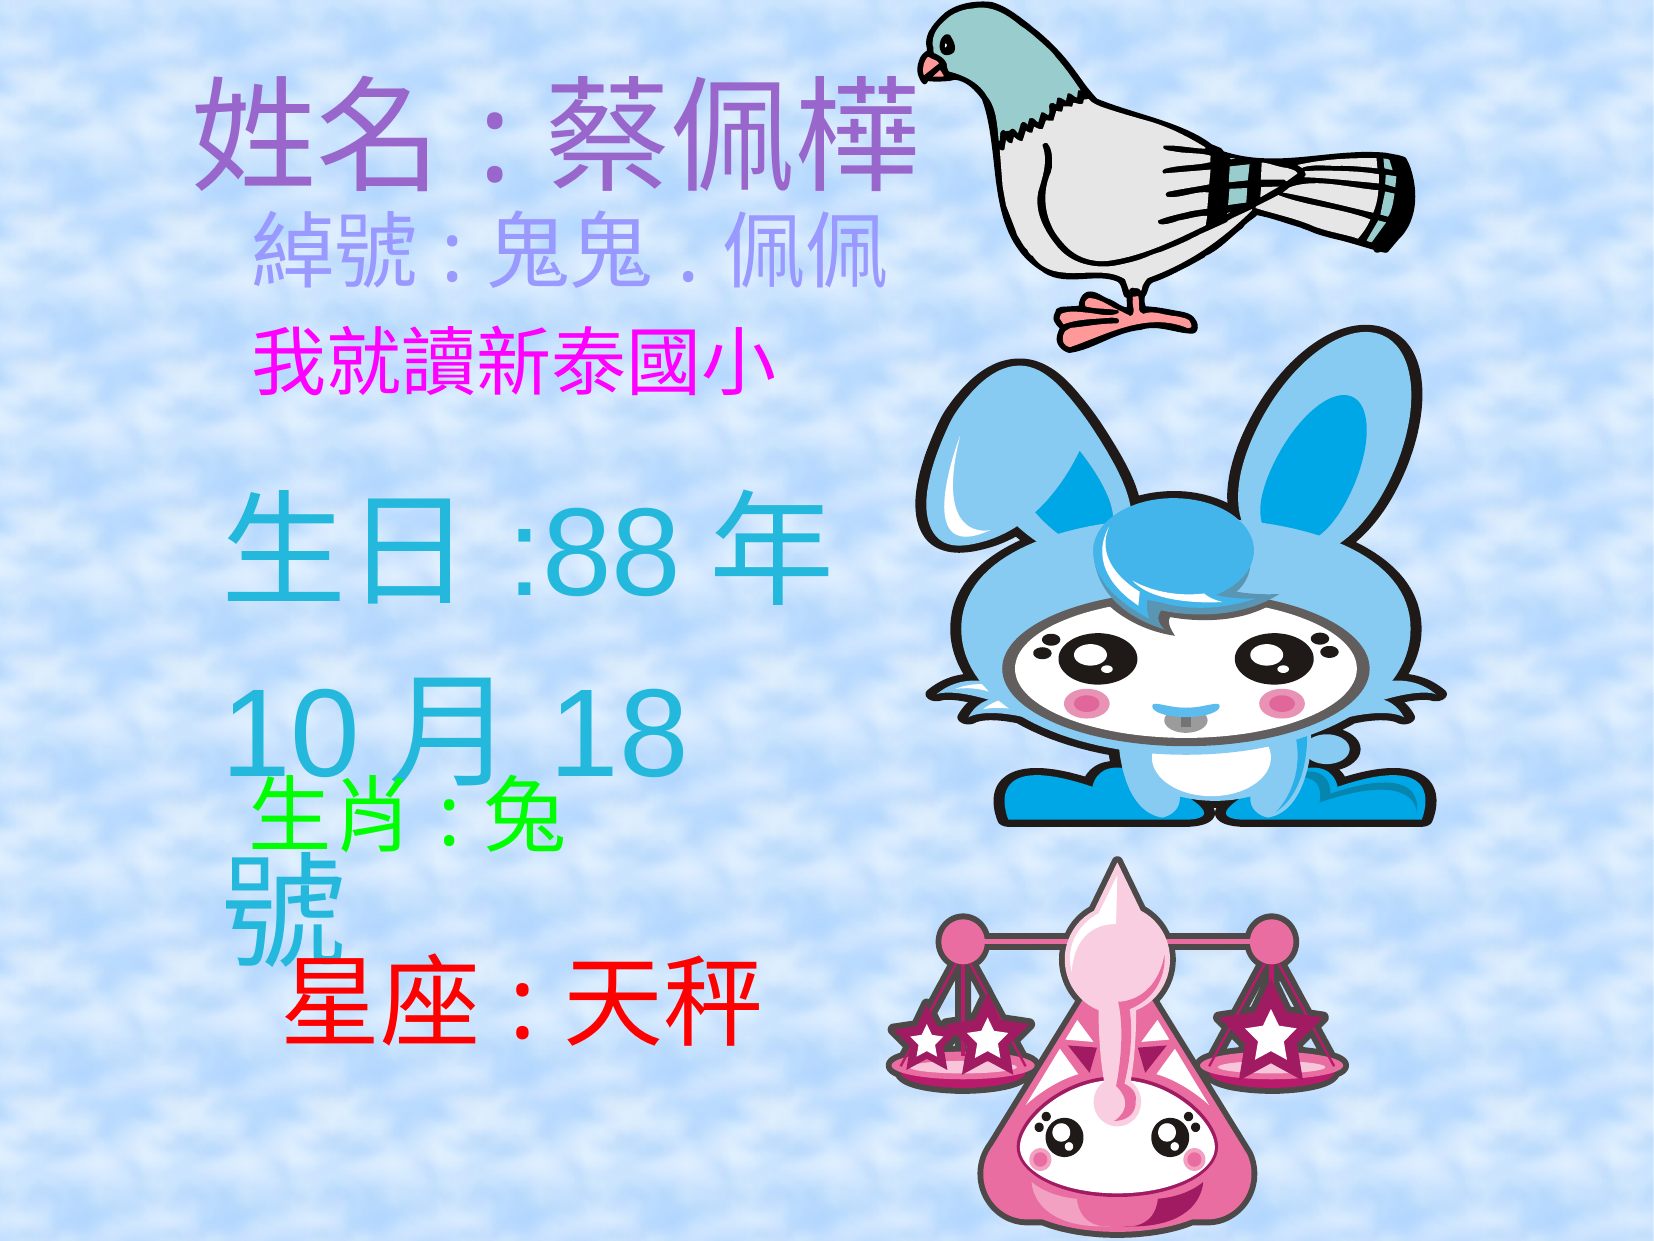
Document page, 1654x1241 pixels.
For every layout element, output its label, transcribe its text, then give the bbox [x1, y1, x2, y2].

text_box 生日:88年10月18號 [206, 442, 857, 789]
text_box 生肖:兔 [233, 741, 1061, 897]
text_box 綽號:鬼鬼.佩佩 [236, 177, 915, 292]
text_box 姓名:蔡佩樺 [177, 29, 915, 170]
text_box 我就讀新泰國小 [236, 295, 915, 401]
picture [0, 0, 1654, 1241]
text_box 星座:天秤 [265, 915, 885, 1050]
